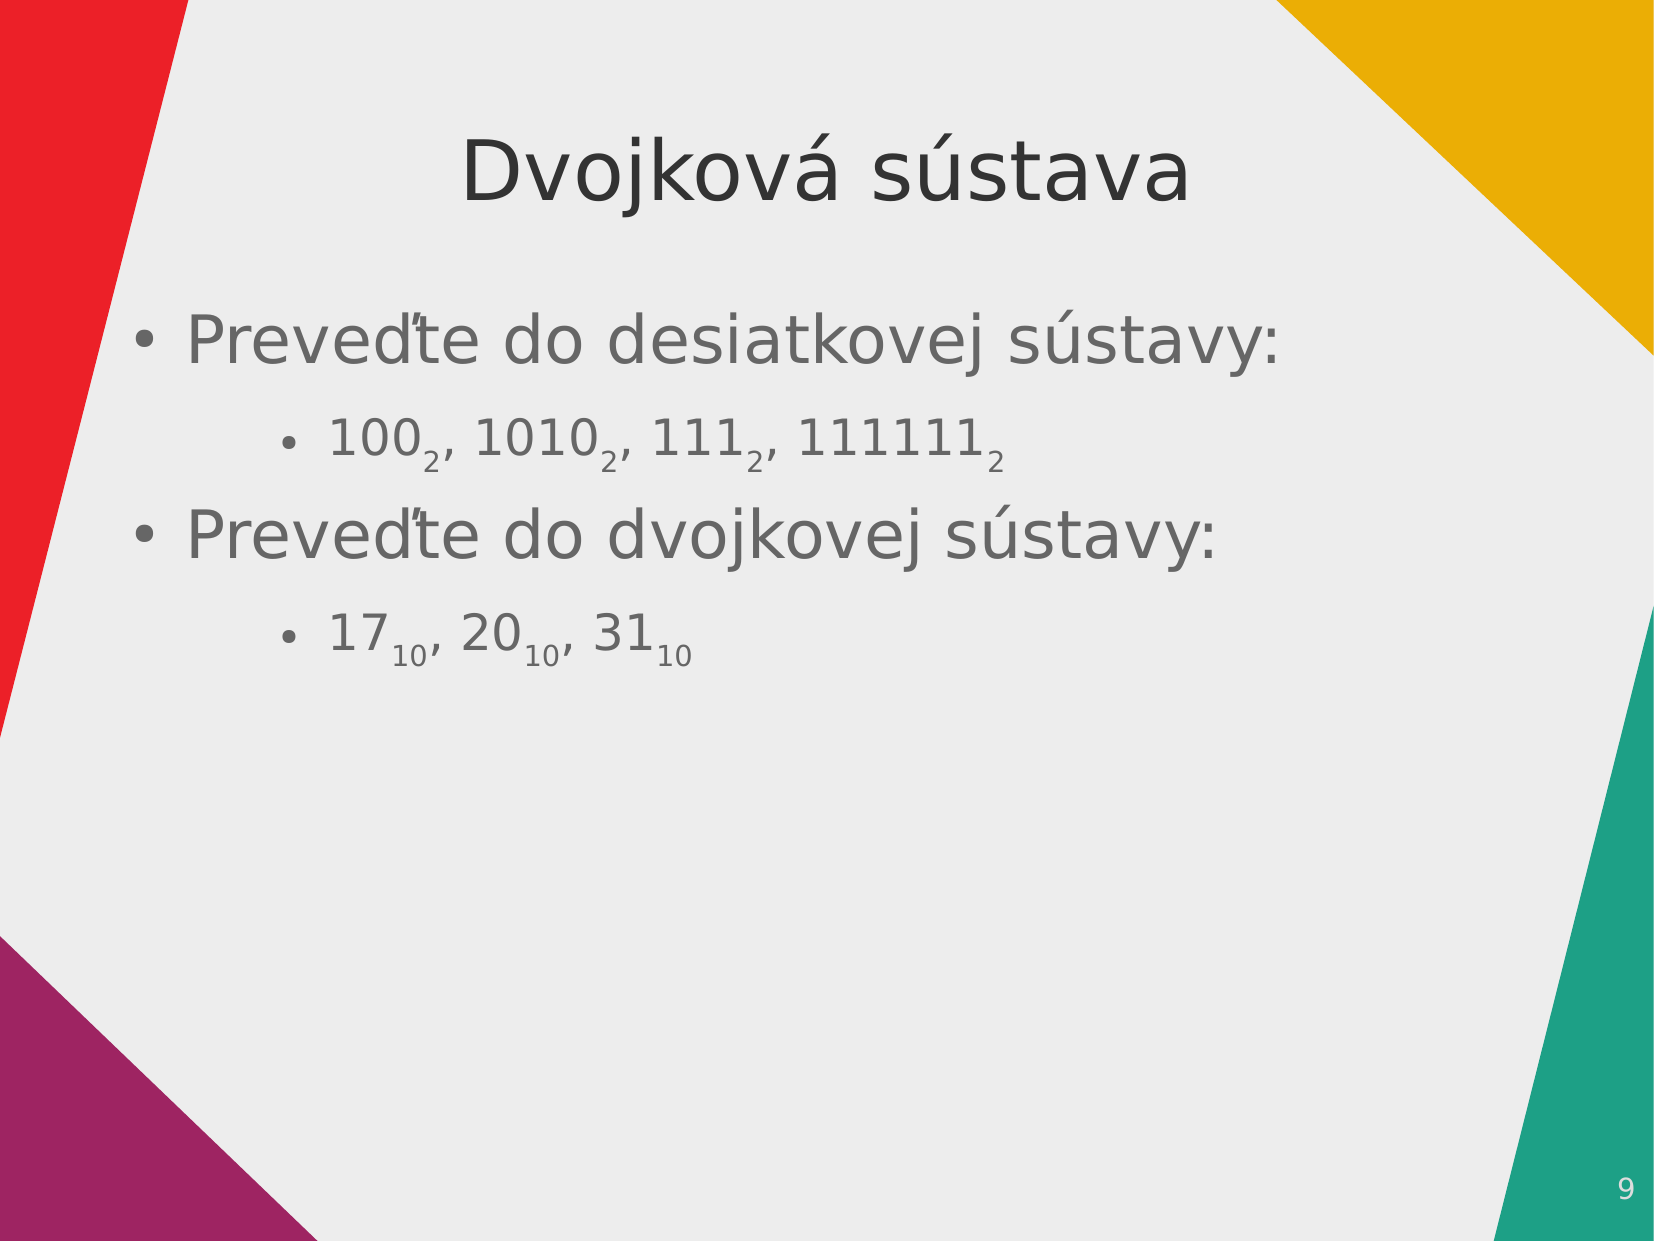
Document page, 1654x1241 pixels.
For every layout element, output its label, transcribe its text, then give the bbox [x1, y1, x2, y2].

title Dvojková sústava [114, 73, 1539, 271]
list Preveďte do desiatkovej sústavy: 1002, 10102, 1112, 1111112 Preveďte do dvojkovej sústavy: 1710, 2010, 3110 [114, 302, 1539, 1033]
